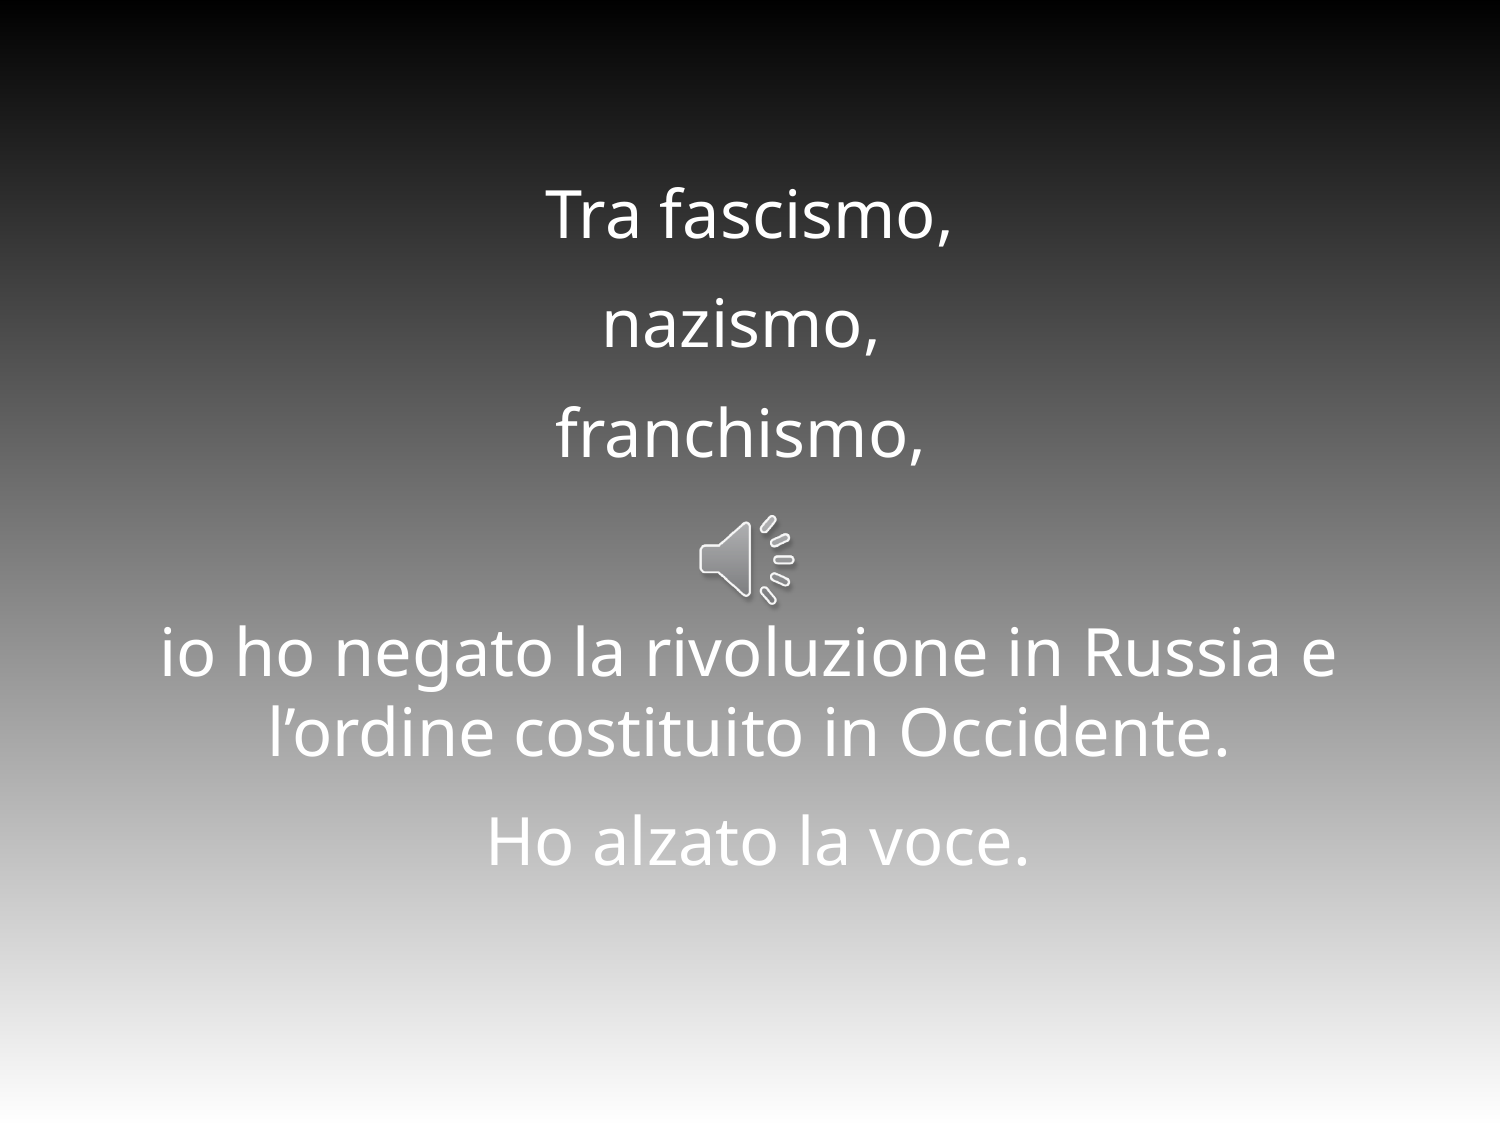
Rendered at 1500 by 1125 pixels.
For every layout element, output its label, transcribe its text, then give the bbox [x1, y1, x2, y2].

list Tra fascismo, nazismo, franchismo, io ho negato la rivoluzione in Russia e l’ordine costituito in Occidente. Ho alzato la voce. [75, 54, 1425, 1083]
picture [699, 512, 800, 613]
